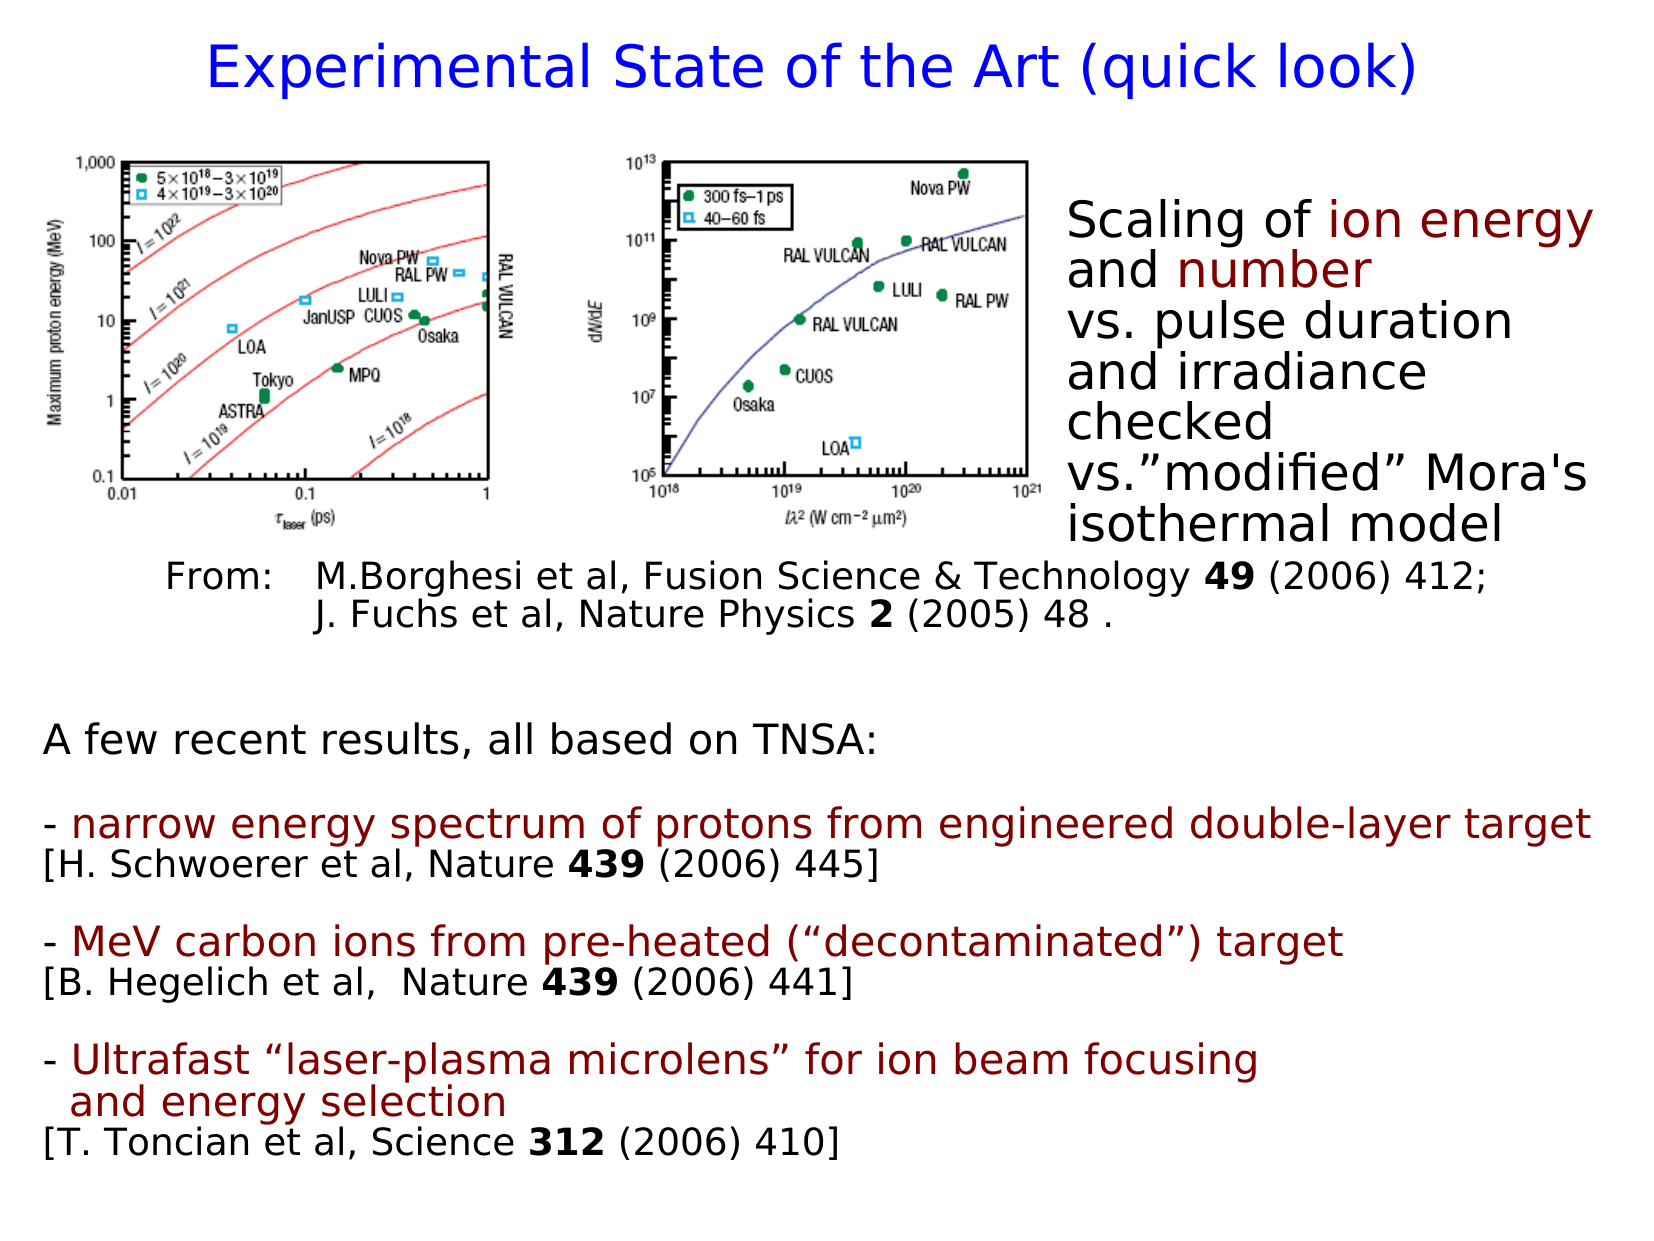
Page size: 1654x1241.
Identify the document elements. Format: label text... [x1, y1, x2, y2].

text_box A few recent results, all based on TNSA: - narrow energy spectrum of protons from engineered double-layer target [H. Schwoerer et al, Nature 439 (2006) 445] - MeV carbon ions from pre-heated (“decontaminated”) target [B. Hegelich et al, Nature 439 (2006) 441] - Ultrafast “laser-plasma microlens” for ion beam focusing and energy selection [T. Toncian et al, Science 312 (2006) 410] [27, 712, 1606, 1177]
picture [576, 148, 1064, 538]
picture [35, 150, 530, 536]
text_box Scaling of ion energy and number vs. pulse duration and irradiance checked vs.”modified” Mora's isothermal model [1064, 189, 1639, 516]
text_box Experimental State of the Art (quick look) [6, 27, 1436, 109]
text_box From: M.Borghesi et al, Fusion Science & Technology 49 (2006) 412; J. Fuchs et al, Nature Physics 2 (2005) 48 . [150, 552, 1480, 649]
